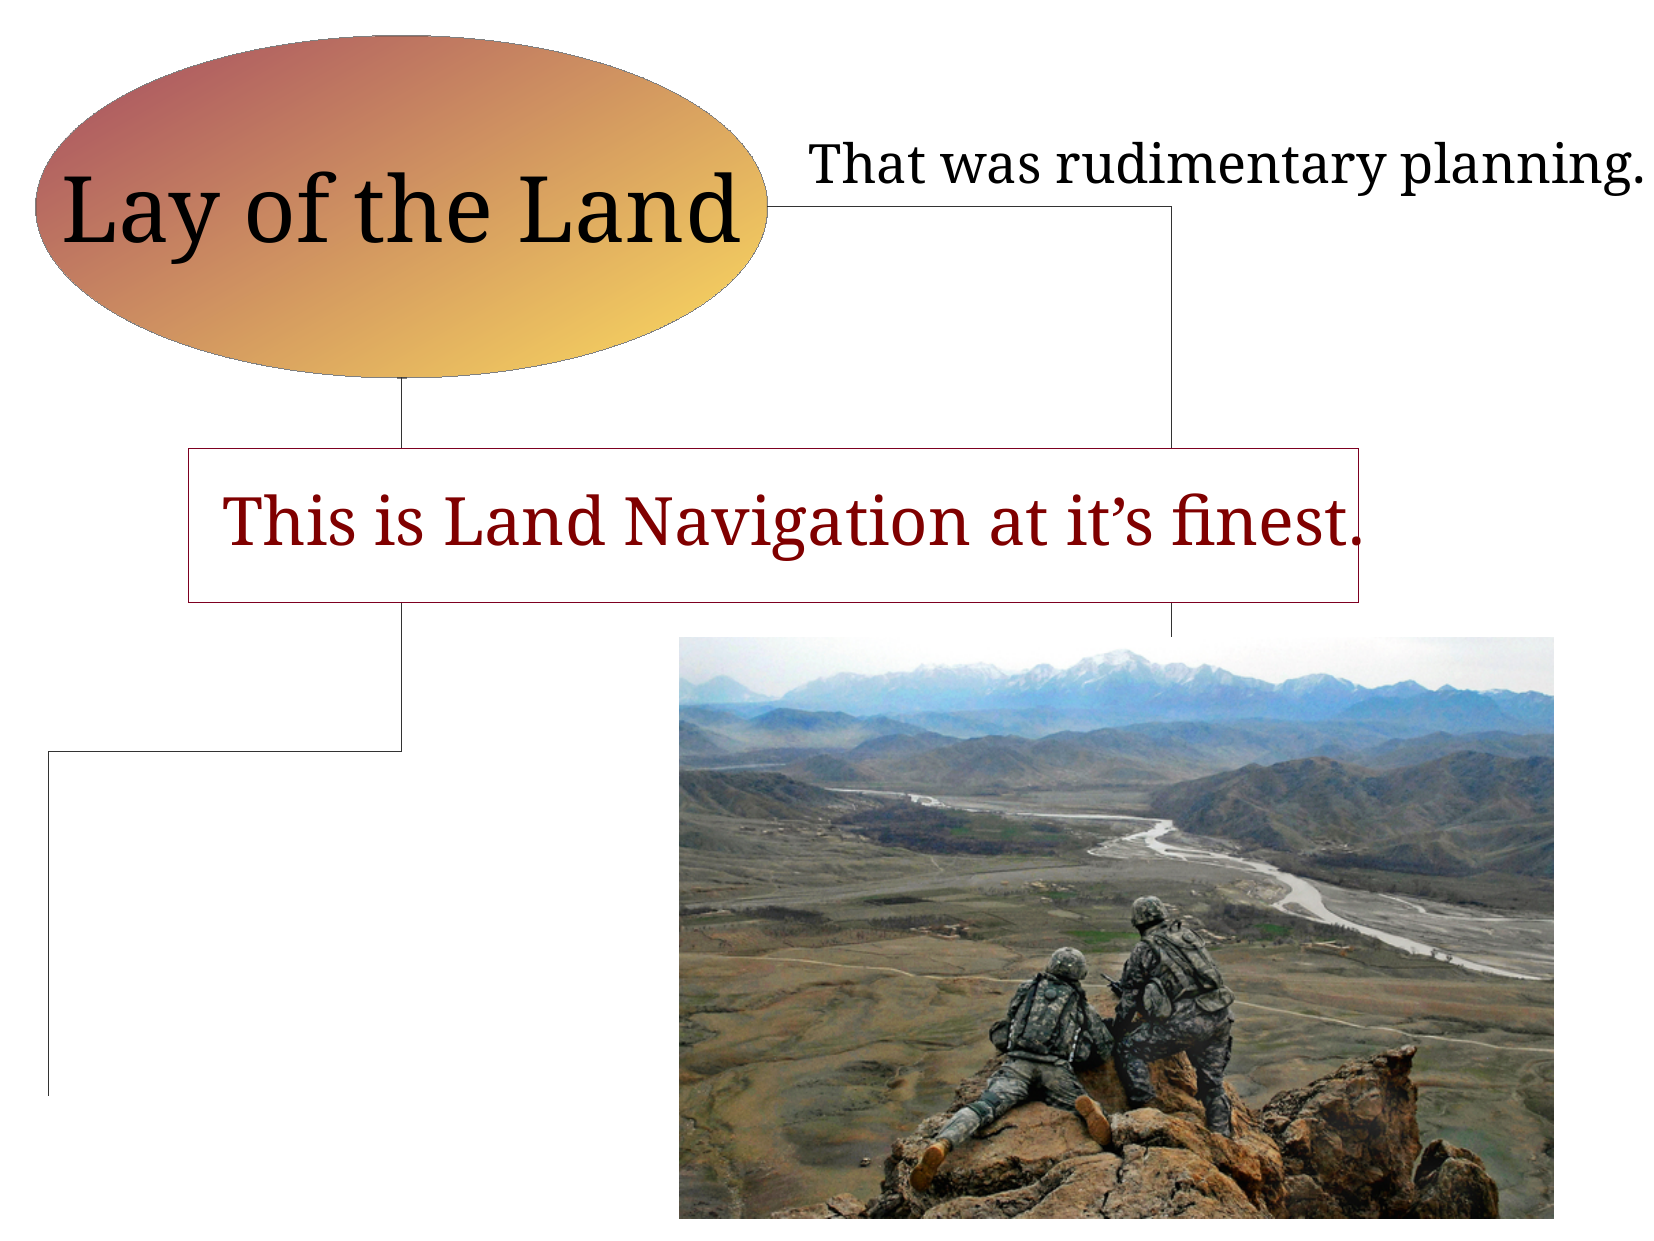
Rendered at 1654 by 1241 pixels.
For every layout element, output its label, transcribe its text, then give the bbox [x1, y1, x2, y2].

text_box This is Land Navigation at it’s finest. [207, 466, 1323, 567]
picture [679, 637, 1554, 1219]
text_box That was rudimentary planning. [794, 118, 1619, 203]
text_box Lay of the Land [35, 35, 768, 379]
text_box [188, 448, 1359, 603]
